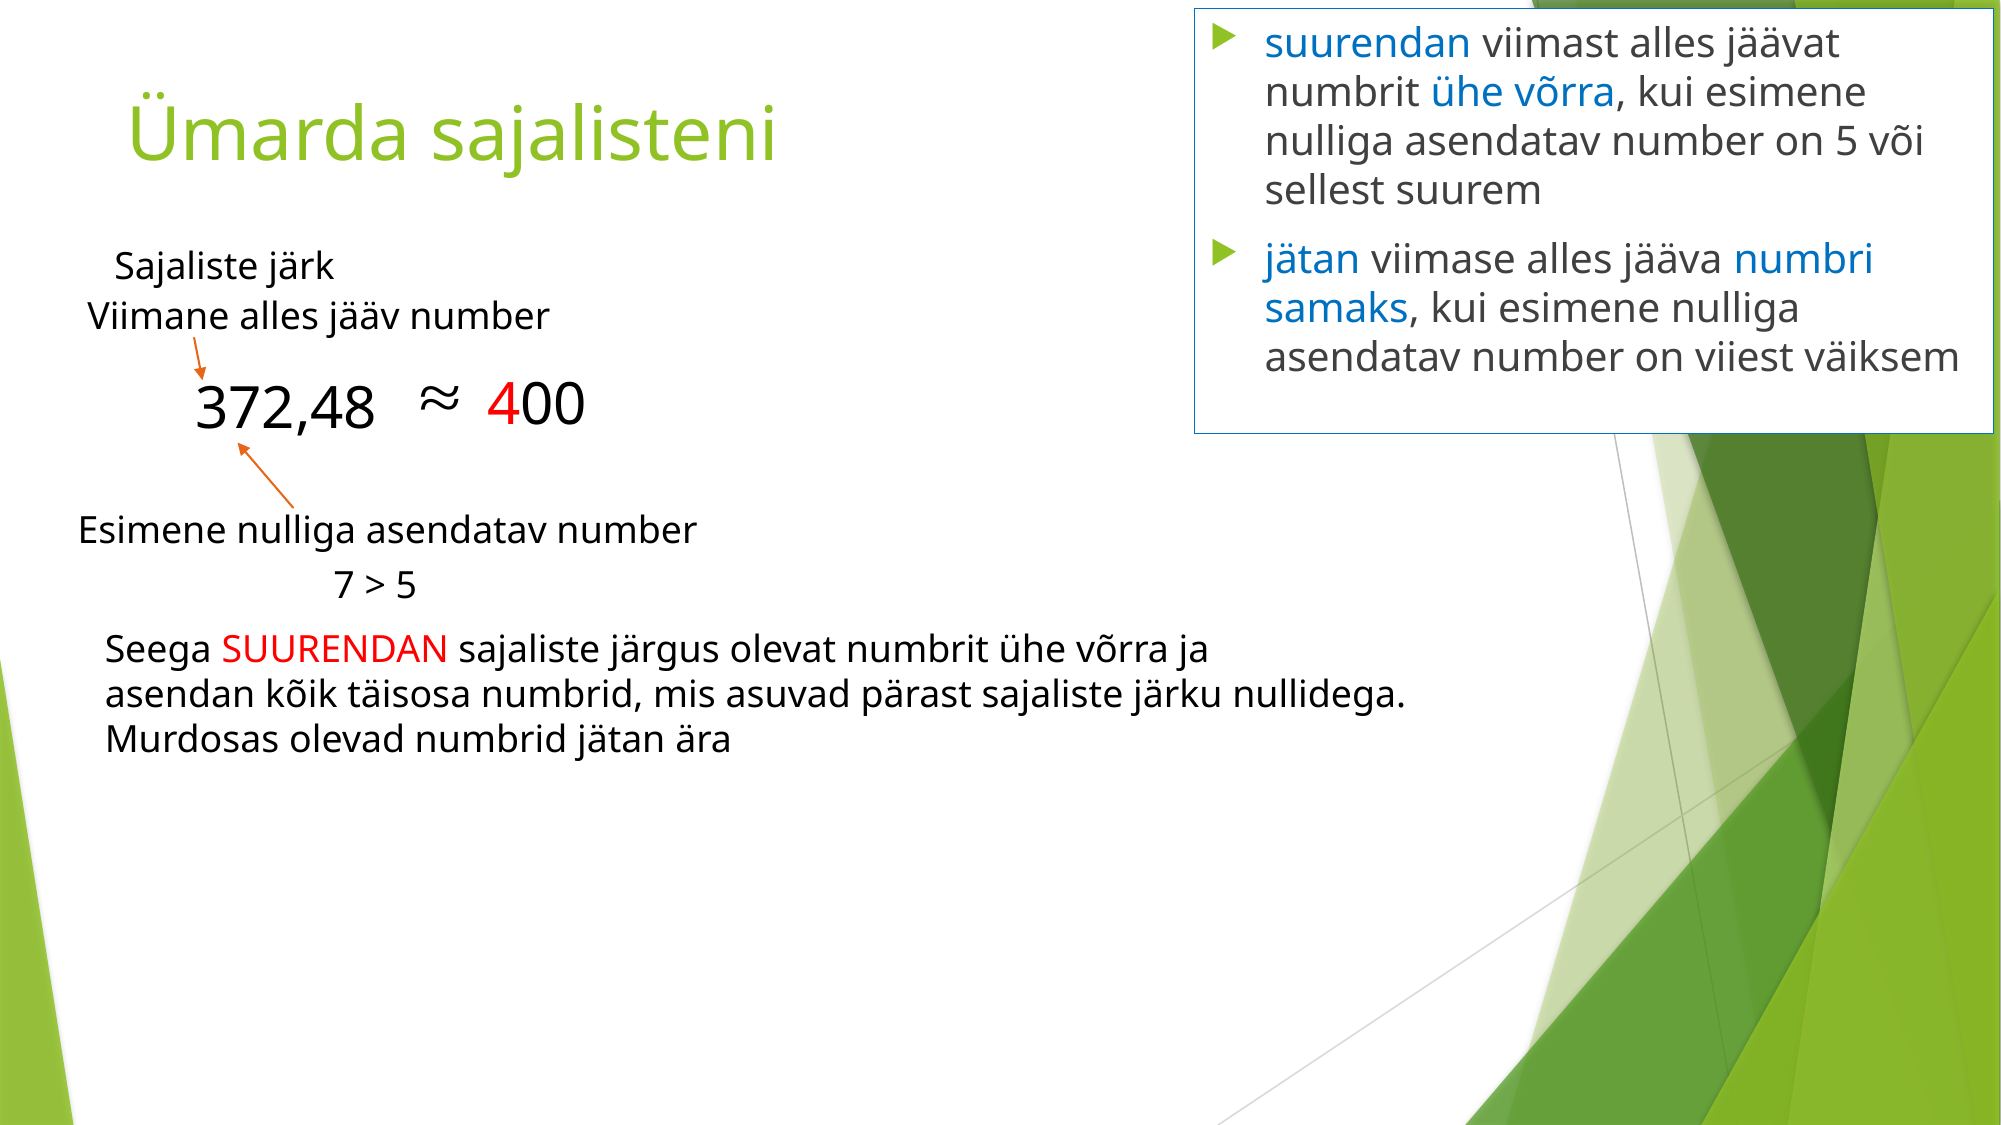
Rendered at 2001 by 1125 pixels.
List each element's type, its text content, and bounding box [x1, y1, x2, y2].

text_box suurendan viimast alles jäävat numbrit ühe võrra, kui esimene nulliga asendatav number on 5 või sellest suurem jätan viimase alles jääva numbri samaks, kui esimene nulliga asendatav number on viiest väiksem [1194, 8, 1994, 434]
text_box 372,48 [180, 362, 440, 448]
title Ümarda sajalisteni [111, 77, 1194, 295]
text_box Sajaliste järk [99, 234, 350, 284]
text_box 7 > 5 [318, 553, 433, 614]
text_box Viimane alles jääv number [72, 284, 566, 345]
text_box Esimene nulliga asendatav number [63, 498, 713, 559]
text_box Seega SUURENDAN sajaliste järgus olevat numbrit ühe võrra ja asendan kõik täisosa numbrid, mis asuvad pärast sajaliste järku nullidega. Murdosas olevad numbrid jätan ära [90, 617, 1423, 768]
chart [409, 362, 471, 434]
text_box 400 [472, 358, 732, 444]
